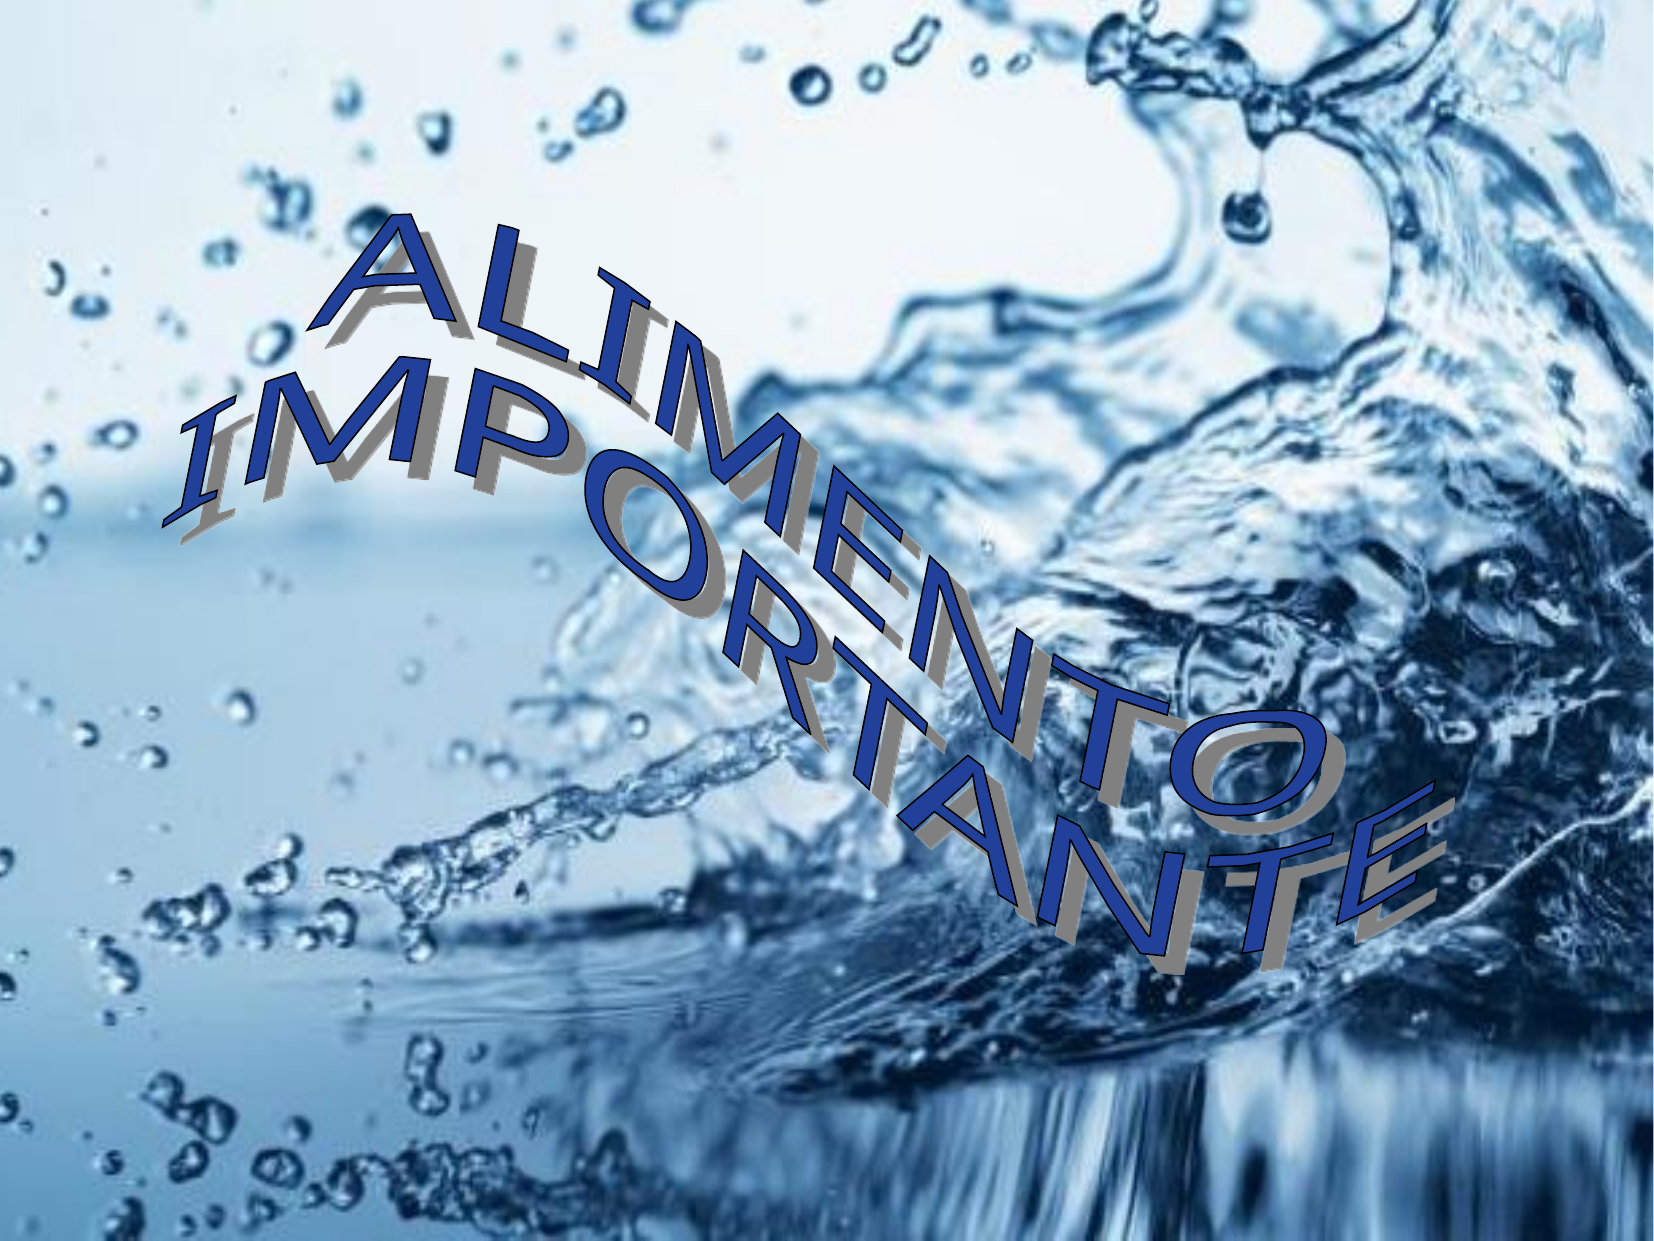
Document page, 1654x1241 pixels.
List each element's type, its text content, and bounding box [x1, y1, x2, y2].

text_box ALIMENTO IMPORTANTE [1051, 654, 1170, 790]
text_box ALIMENTO IMPORTANTE [1207, 833, 1334, 954]
text_box ALIMENTO IMPORTANTE [723, 550, 817, 735]
text_box ALIMENTO IMPORTANTE [655, 321, 801, 537]
text_box ALIMENTO IMPORTANTE [1037, 815, 1185, 956]
text_box ALIMENTO IMPORTANTE [1170, 710, 1327, 816]
picture [0, 0, 1654, 1241]
text_box ALIMENTO IMPORTANTE [897, 755, 1018, 906]
text_box ALIMENTO IMPORTANTE [162, 395, 236, 528]
text_box ALIMENTO IMPORTANTE [455, 368, 569, 477]
text_box ALIMENTO IMPORTANTE [585, 449, 708, 601]
text_box ALIMENTO IMPORTANTE [579, 267, 650, 404]
text_box ALIMENTO IMPORTANTE [307, 214, 456, 331]
text_box ALIMENTO IMPORTANTE [833, 636, 928, 790]
text_box ALIMENTO IMPORTANTE [245, 356, 431, 485]
text_box ALIMENTO IMPORTANTE [909, 555, 1033, 743]
text_box ALIMENTO IMPORTANTE [1336, 780, 1436, 925]
text_box ALIMENTO IMPORTANTE [813, 465, 903, 633]
text_box ALIMENTO IMPORTANTE [478, 224, 569, 362]
